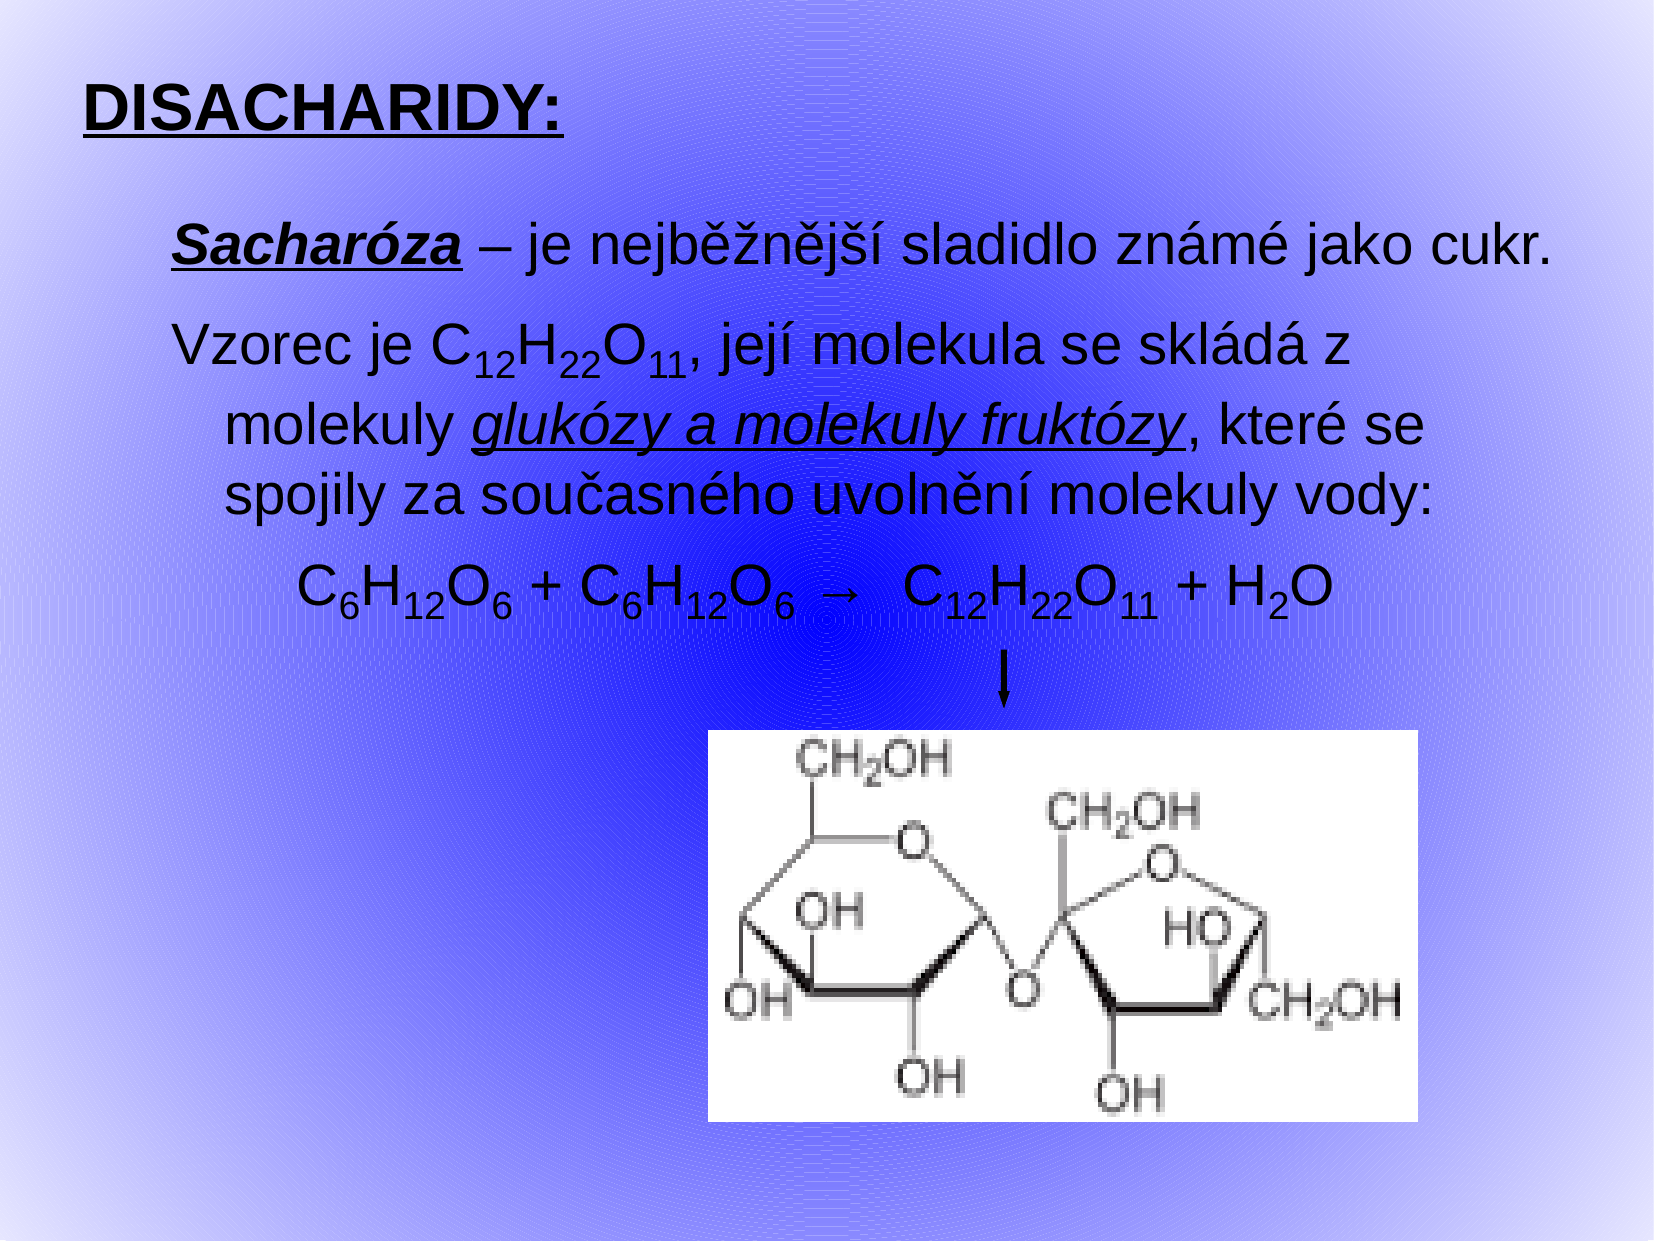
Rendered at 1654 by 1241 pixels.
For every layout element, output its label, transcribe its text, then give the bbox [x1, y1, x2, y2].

text_box C6H12O6 + C6H12O6 → C12H22O11 + H2O [265, 545, 1418, 709]
list Sacharóza – je nejběžnější sladidlo známé jako cukr. Vzorec je C12H22O11, její molekula se skládá z molekuly glukózy a molekuly fruktózy, které se spojily za současného uvolnění molekuly vody: [82, 206, 1595, 701]
picture [708, 730, 1418, 1123]
title DISACHARIDY: [82, 0, 1571, 206]
